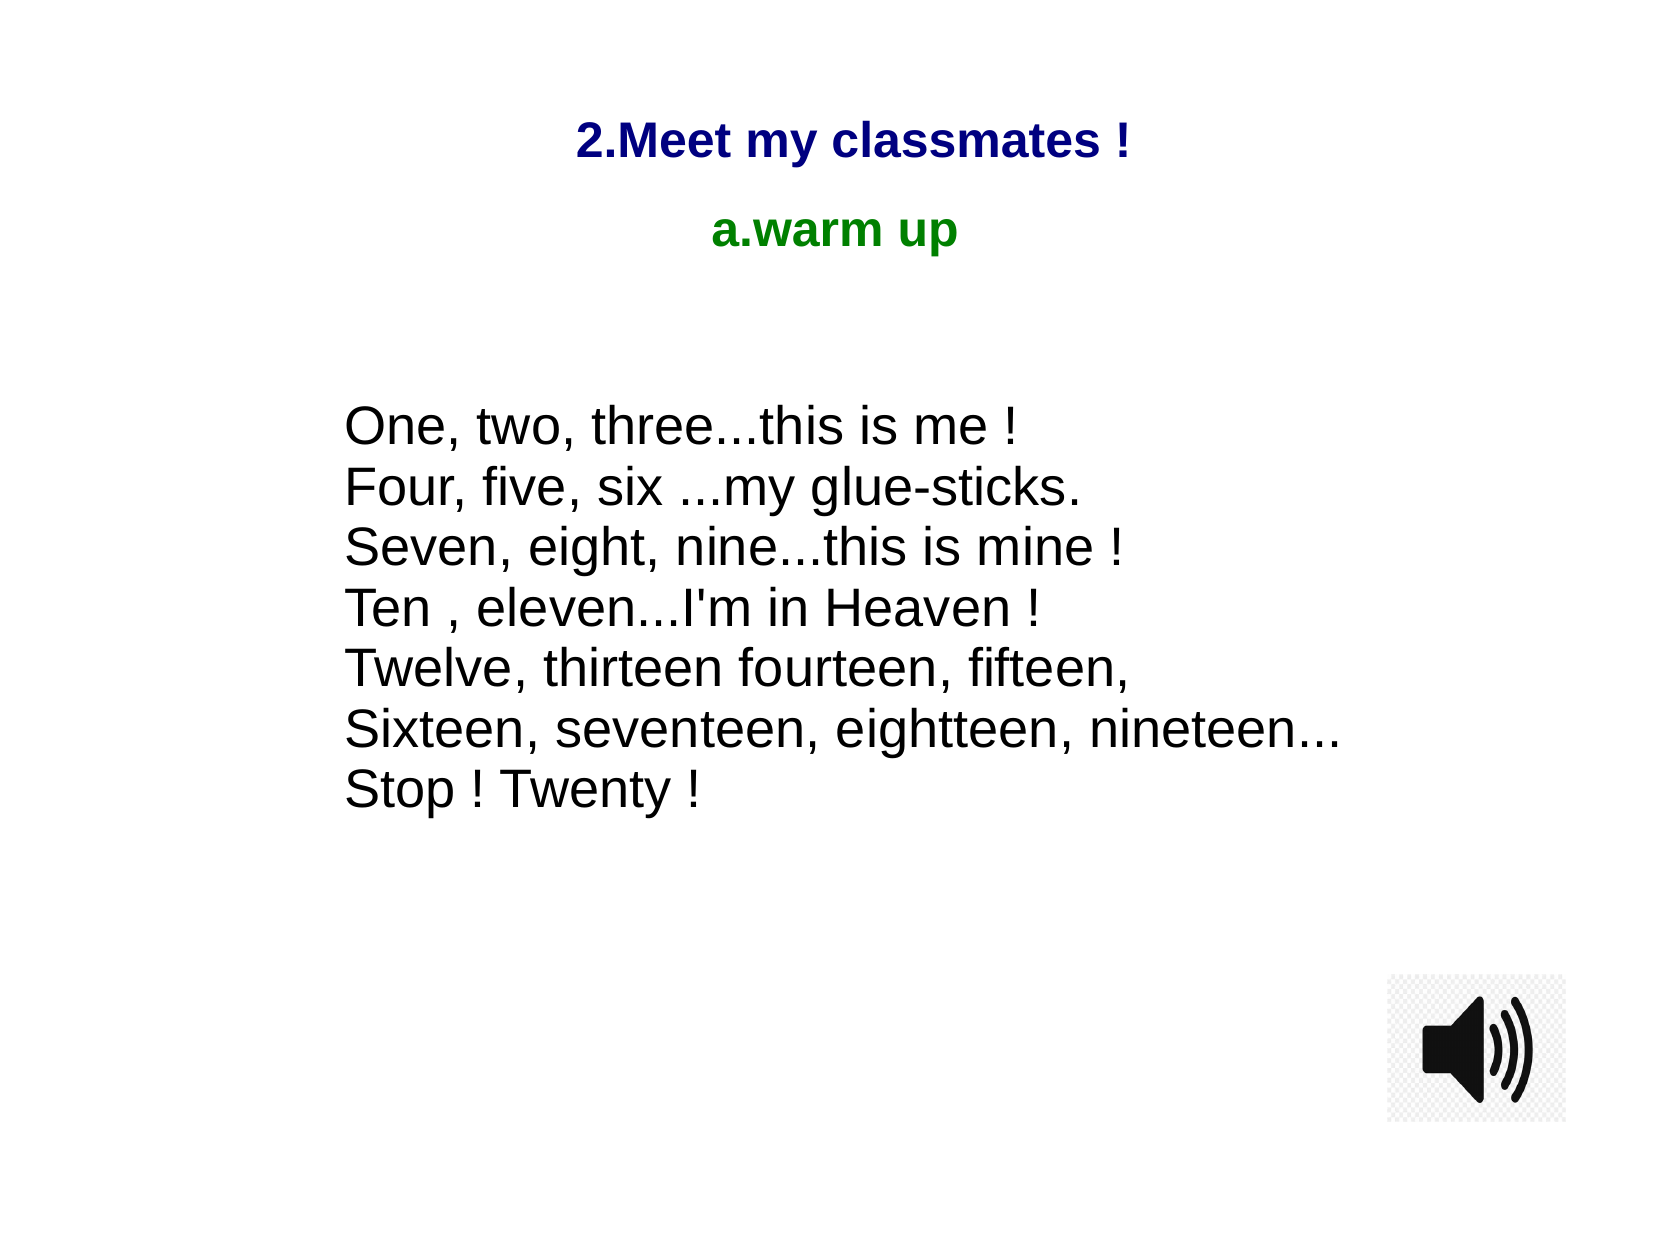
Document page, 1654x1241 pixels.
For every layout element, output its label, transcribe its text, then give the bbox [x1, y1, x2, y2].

text_box a.warm up [696, 193, 975, 266]
picture [1387, 974, 1566, 1123]
text_box One, two, three...this is me ! Four, five, six ...my glue-sticks. Seven, eight, nine...this is mine ! Ten , eleven...I'm in Heaven ! Twelve, thirteen fourteen, fifteen, Sixteen, seventeen, eightteen, nineteen... Stop ! Twenty ! [329, 388, 1359, 827]
text_box 2.Meet my classmates ! [561, 105, 1147, 178]
